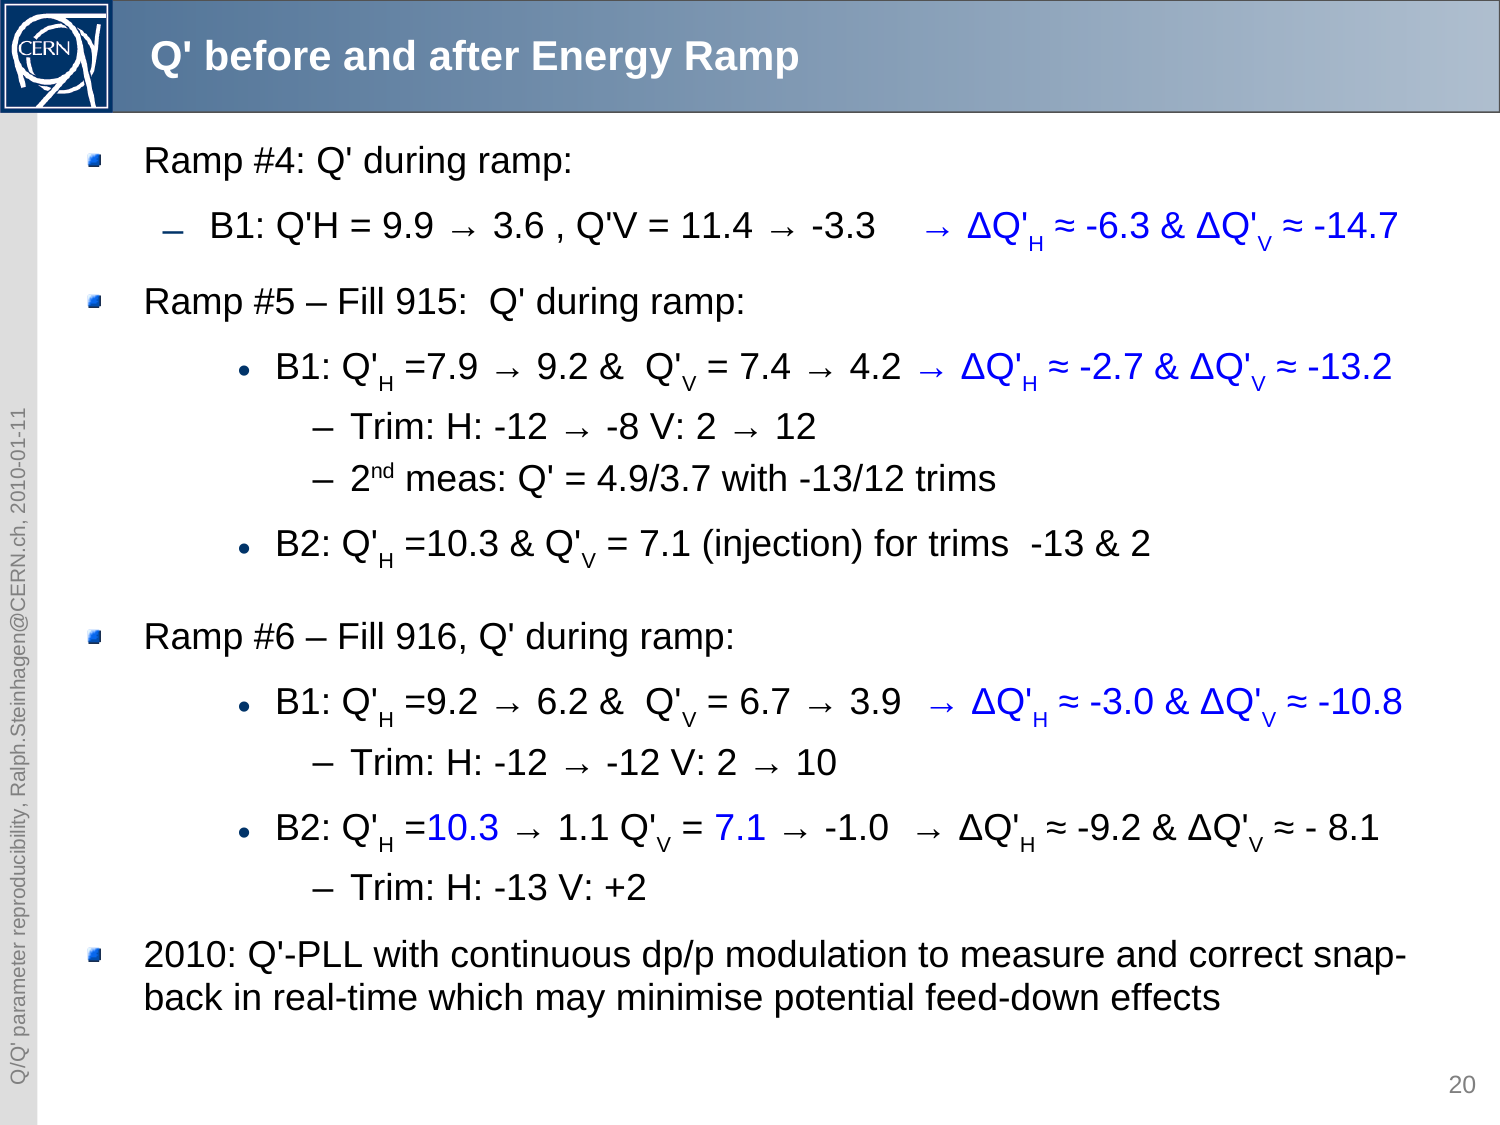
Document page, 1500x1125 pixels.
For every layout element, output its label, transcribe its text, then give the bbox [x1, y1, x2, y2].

title Q' before and after Energy Ramp [150, 7, 1201, 106]
picture [0, 0, 113, 113]
list Ramp #4: Q' during ramp: B1: Q'H = 9.9 → 3.6 , Q'V = 11.4 → -3.3 → ΔQ'H ≈ -6.3 & ΔQ'V ≈ -14.7 Ramp #5 – Fill 915: Q' during ramp: B1: Q'H =7.9 → 9.2 & Q'V = 7.4 → 4.2 → ΔQ'H ≈ -2.7 & ΔQ'V ≈ -13.2 Trim: H: -12 → -8 V: 2 → 12 2nd meas: Q' = 4.9/3.7 with -13/12 trims B2: Q'H =10.3 & Q'V = 7.1 (injection) for trims -13 & 2 Ramp #6 – Fill 916, Q' during ramp: B1: Q'H =9.2 → 6.2 & Q'V = 6.7 → 3.9 → ΔQ'H ≈ -3.0 & ΔQ'V ≈ -10.8 Trim: H: -12 → -12 V: 2 → 10 B2: Q'H =10.3 → 1.1 Q'V = 7.1 → -1.0 → ΔQ'H ≈ -9.2 & ΔQ'V ≈ - 8.1 Trim: H: -13 V: +2 2010: Q'-PLL with continuous dp/p modulation to measure and correct snap-back in real-time which may minimise potential feed-down effects [87, 137, 1438, 1021]
